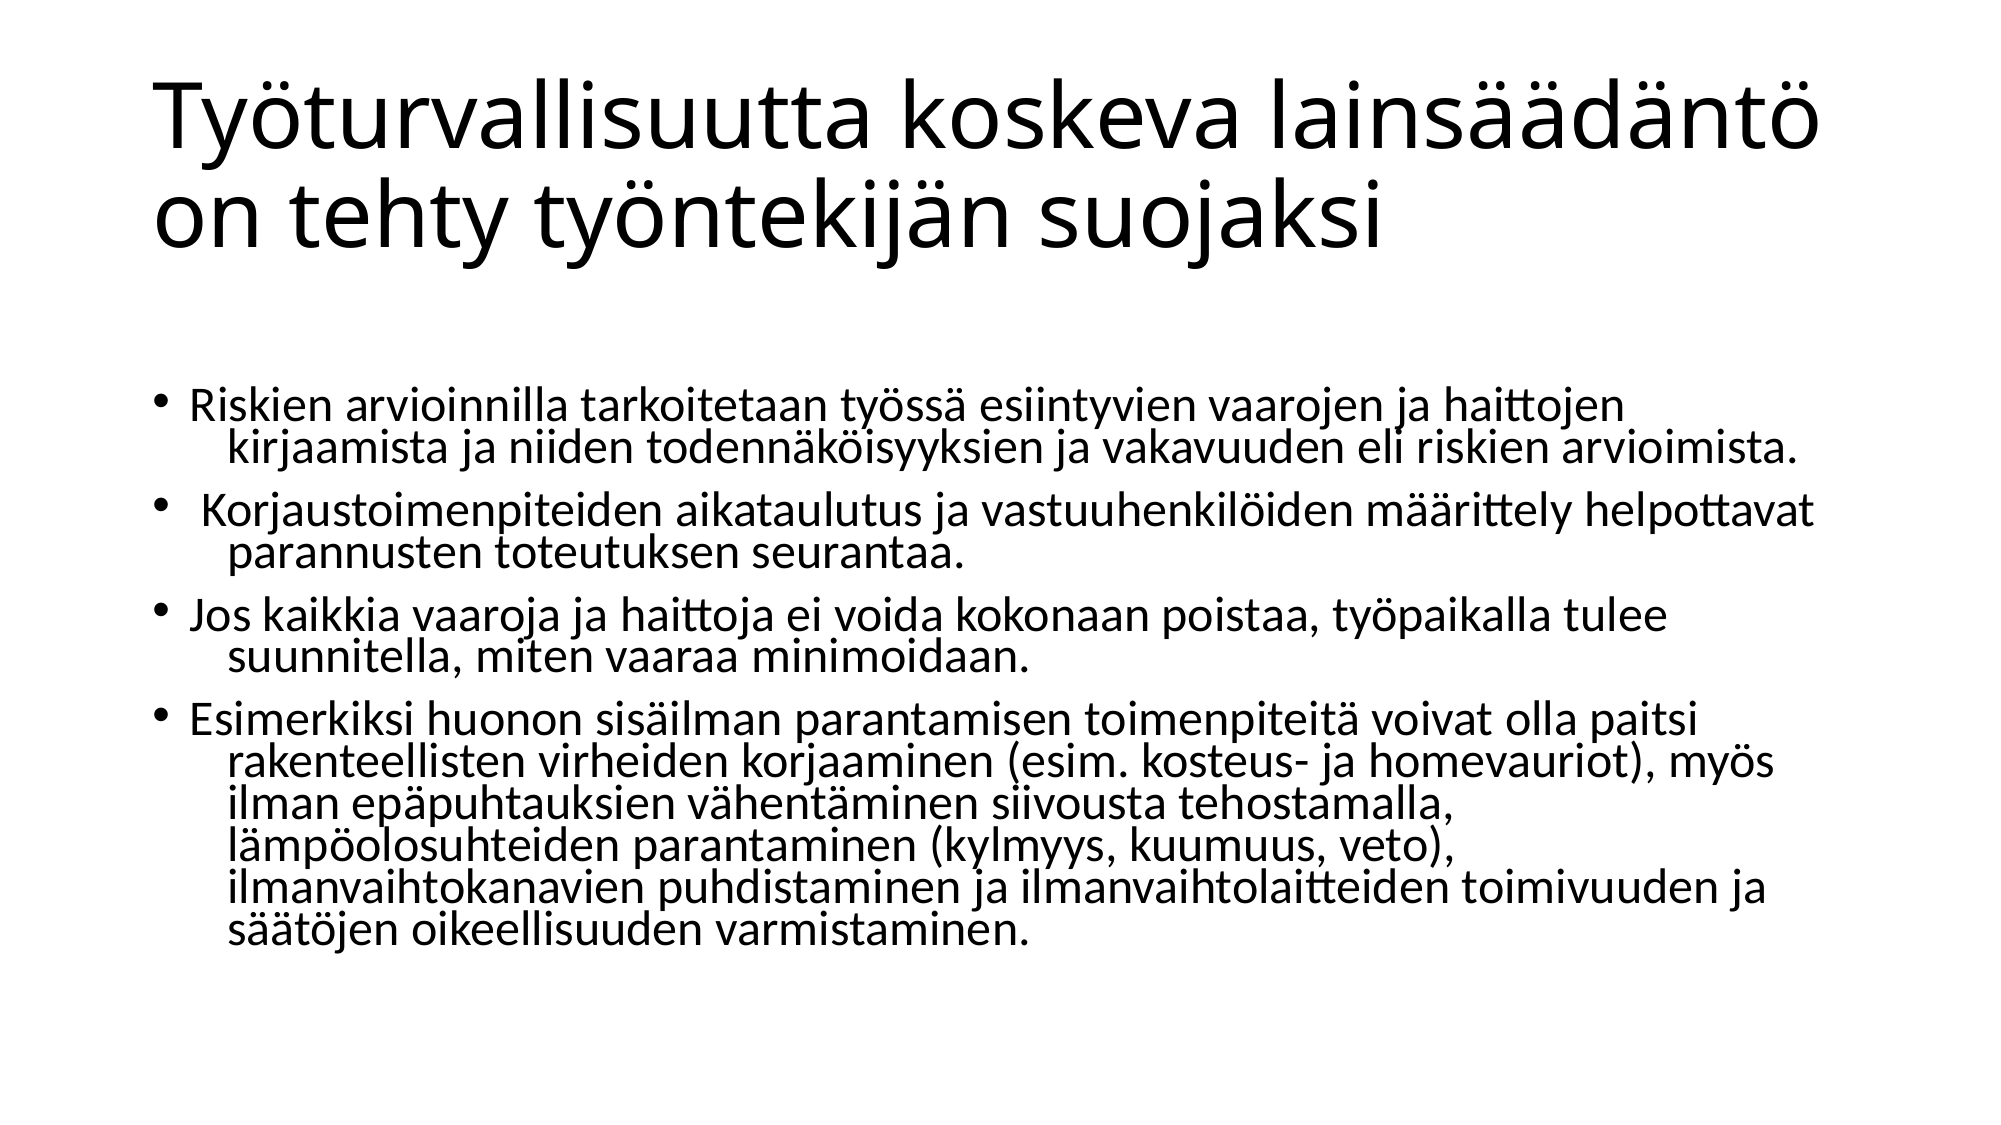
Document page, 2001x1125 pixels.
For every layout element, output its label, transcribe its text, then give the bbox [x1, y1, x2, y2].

list Riskien arvioinnilla tarkoitetaan työssä esiintyvien vaarojen ja haittojen kirjaamista ja niiden todennäköisyyksien ja vakavuuden eli riskien arvioimista. Korjaustoimenpiteiden aikataulutus ja vastuuhenkilöiden määrittely helpottavat parannusten toteutuksen seurantaa. Jos kaikkia vaaroja ja haittoja ei voida kokonaan poistaa, työpaikalla tulee suunnitella, miten vaaraa minimoidaan. Esimerkiksi huonon sisäilman parantamisen toimenpiteitä voivat olla paitsi rakenteellisten virheiden korjaaminen (esim. kosteus- ja homevauriot), myös ilman epäpuhtauksien vähentäminen siivousta tehostamalla, lämpöolosuhteiden parantaminen (kylmyys, kuumuus, veto), ilmanvaihtokanavien puhdistaminen ja ilmanvaihtolaitteiden toimivuuden ja säätöjen oikeellisuuden varmistaminen. [137, 299, 1863, 1014]
title Työturvallisuutta koskeva lainsäädäntö on tehty työntekijän suojaksi [137, 59, 1863, 278]
